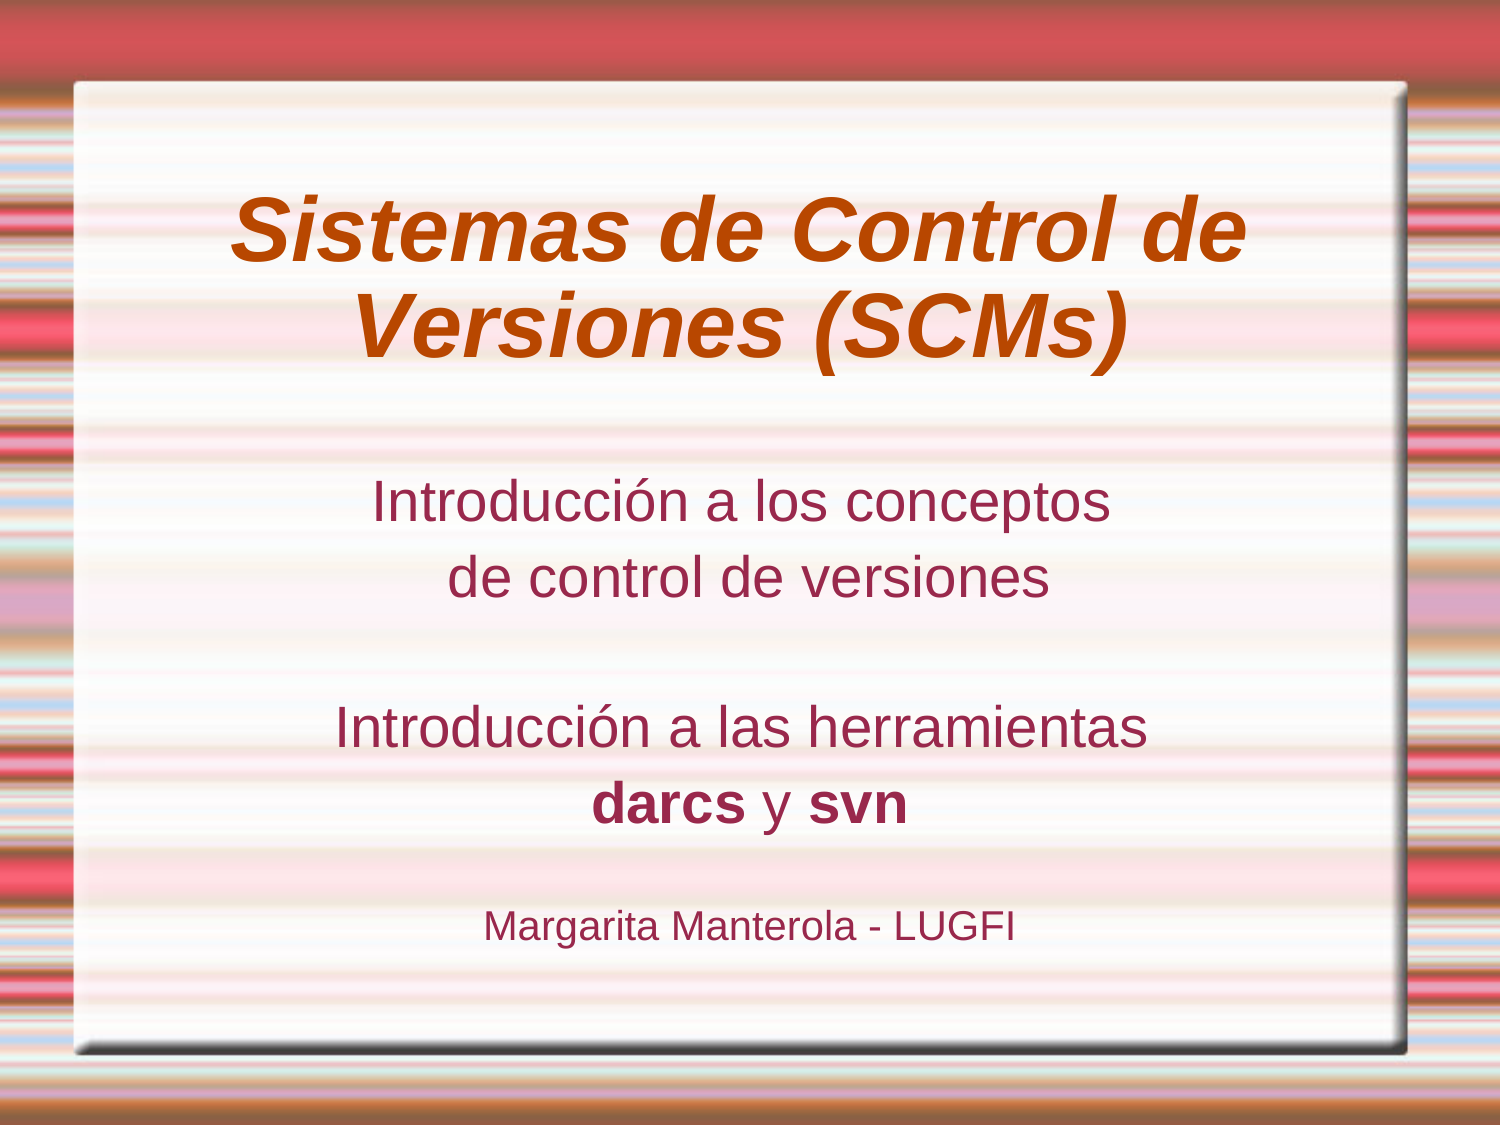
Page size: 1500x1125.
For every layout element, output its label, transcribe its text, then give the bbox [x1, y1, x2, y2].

title Sistemas de Control de Versiones (SCMs) [102, 93, 1378, 384]
picture [0, 0, 1500, 1125]
subtitle Introducción a los conceptos de control de versiones Introducción a las herramientas darcs y svn Margarita Manterola - LUGFI [225, 461, 1276, 1047]
